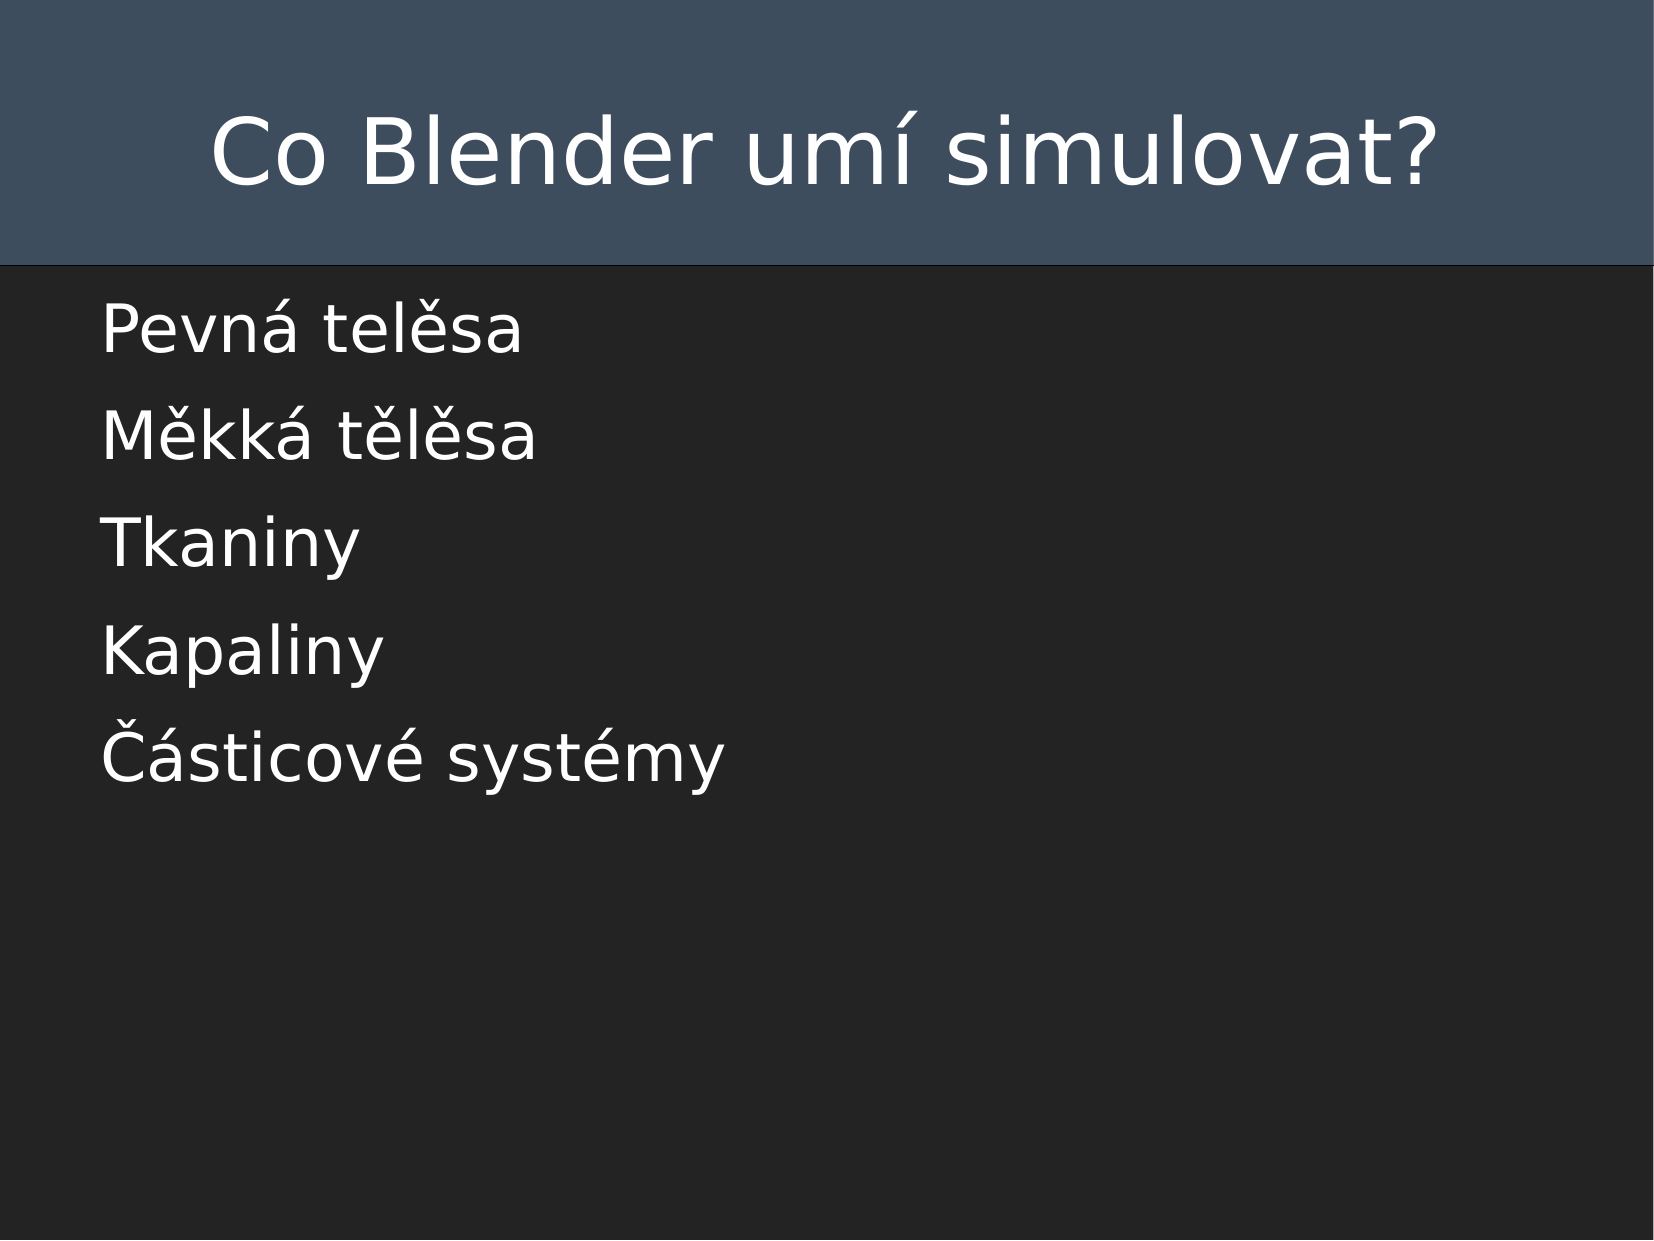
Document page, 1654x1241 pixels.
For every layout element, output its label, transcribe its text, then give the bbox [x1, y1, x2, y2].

list Pevná telěsa Měkká tělěsa Tkaniny Kapaliny Částicové systémy [82, 290, 1571, 1094]
title Co Blender umí simulovat? [82, 49, 1571, 257]
